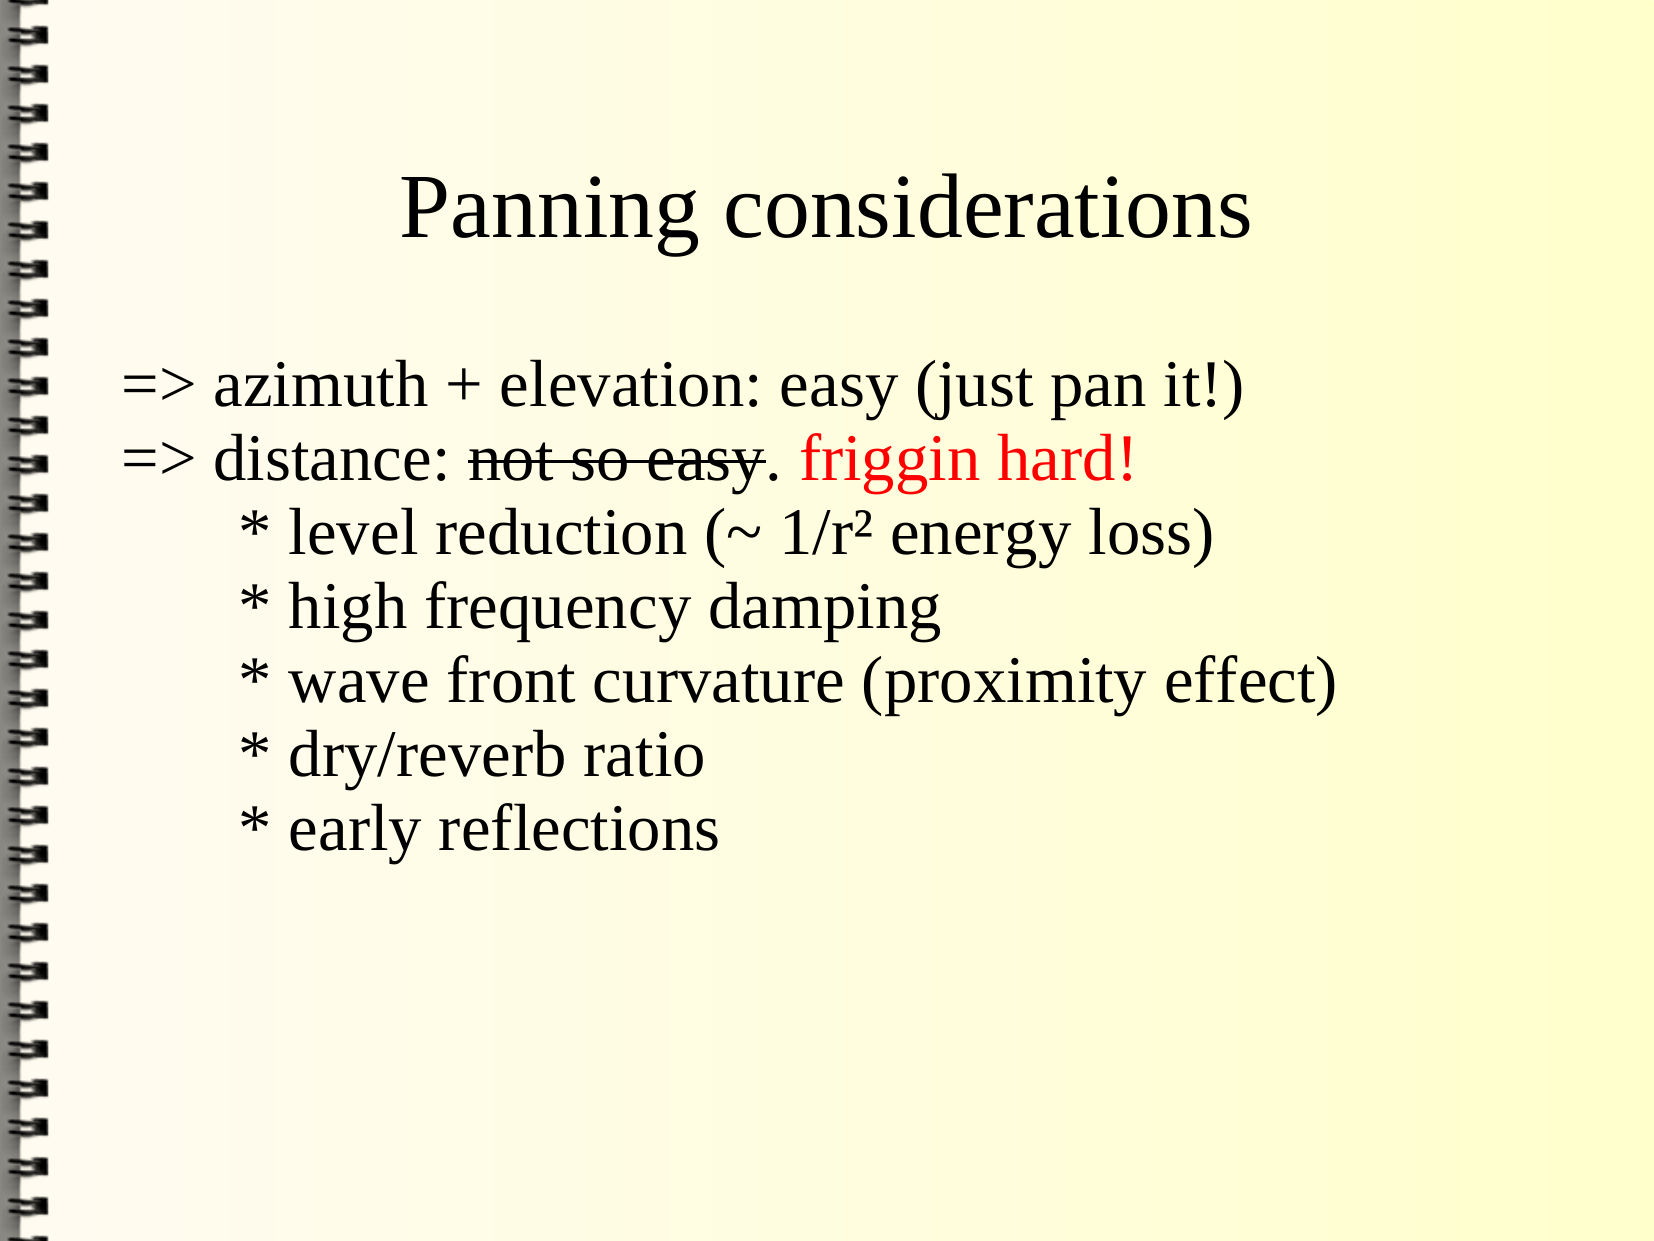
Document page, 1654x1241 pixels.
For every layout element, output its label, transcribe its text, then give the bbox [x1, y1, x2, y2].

title Panning considerations [121, 110, 1534, 303]
picture [0, 0, 1654, 1241]
subtitle => azimuth + elevation: easy (just pan it!) => distance: not so easy. friggin hard! * level reduction (~ 1/r² energy loss) * high frequency damping * wave front curvature (proximity effect) * dry/reverb ratio * early reflections [121, 346, 1534, 1162]
